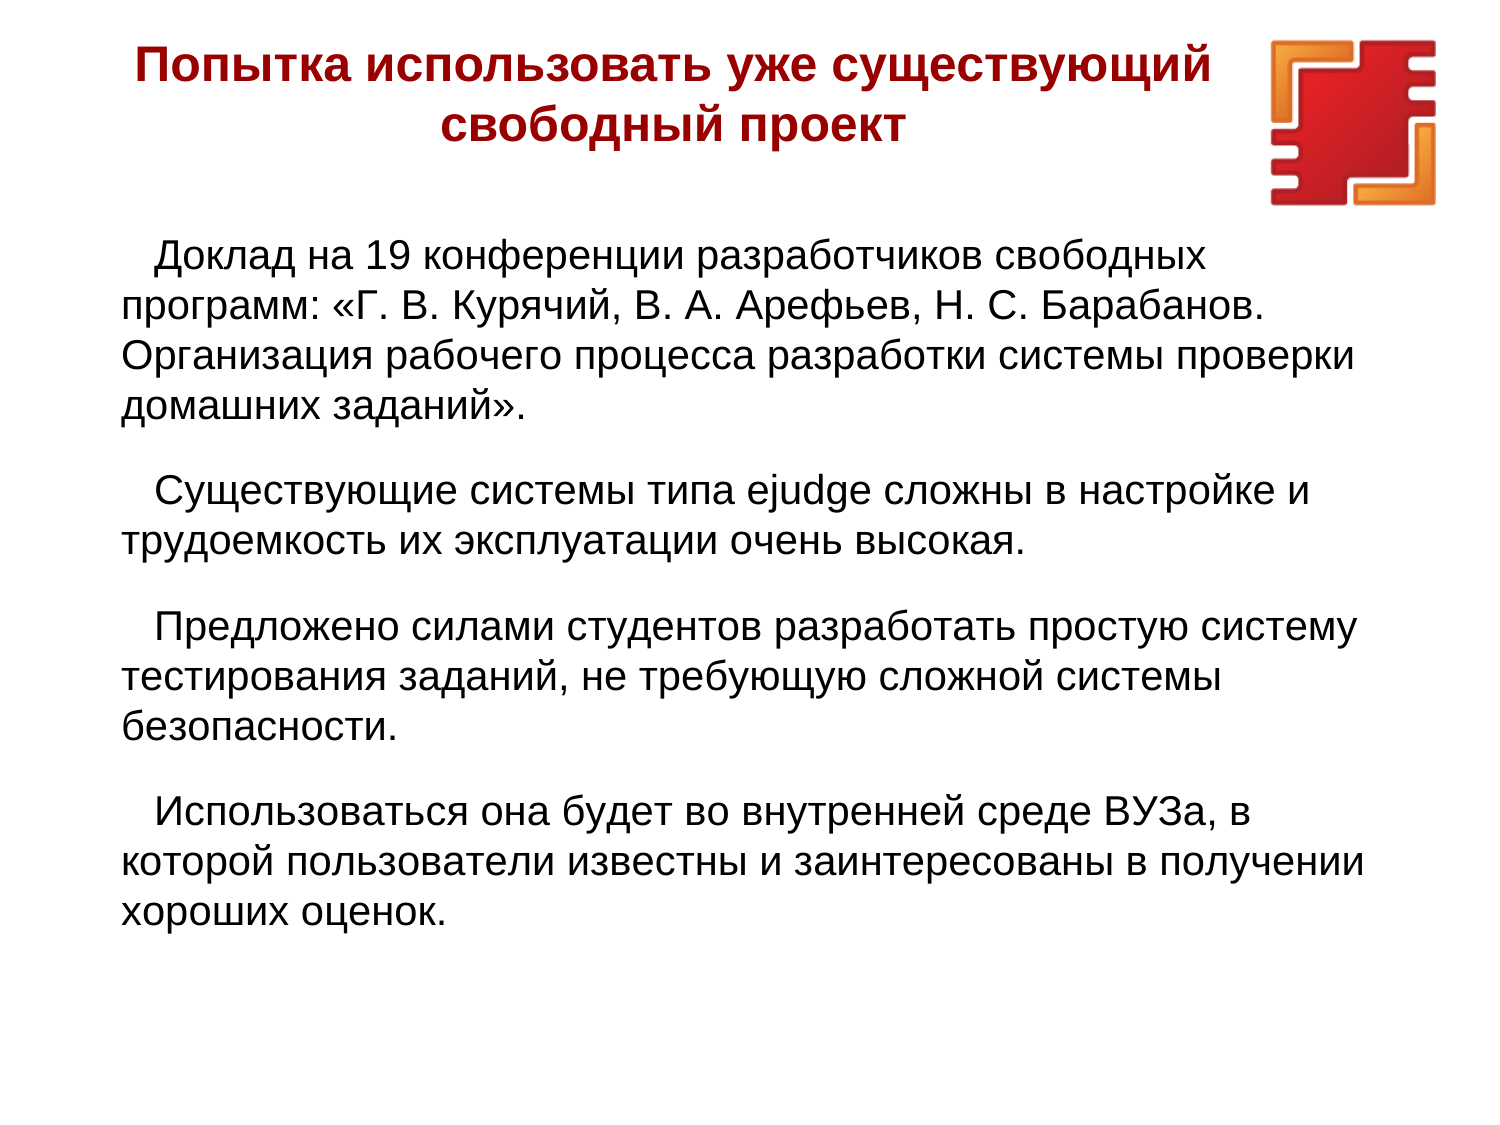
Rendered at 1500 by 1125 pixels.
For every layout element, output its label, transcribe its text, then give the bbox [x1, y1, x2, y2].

text_box Попытка использовать уже существующий свободный проект [119, 23, 1266, 220]
picture [1266, 35, 1441, 211]
text_box Доклад на 19 конференции разработчиков свободных программ: «Г. В. Курячий, В. А. Арефьев, Н. С. Барабанов. Организация рабочего процесса разработки системы проверки домашних заданий». Существующие системы типа ejudge сложны в настройке и трудоемкость их эксплуатации очень высокая. Предложено силами студентов разработать простую систему тестирования заданий, не требующую сложной системы безопасности. Использоваться она будет во внутренней среде ВУЗа, в которой пользователи известны и заинтересованы в получении хороших оценок. [106, 220, 1406, 1040]
